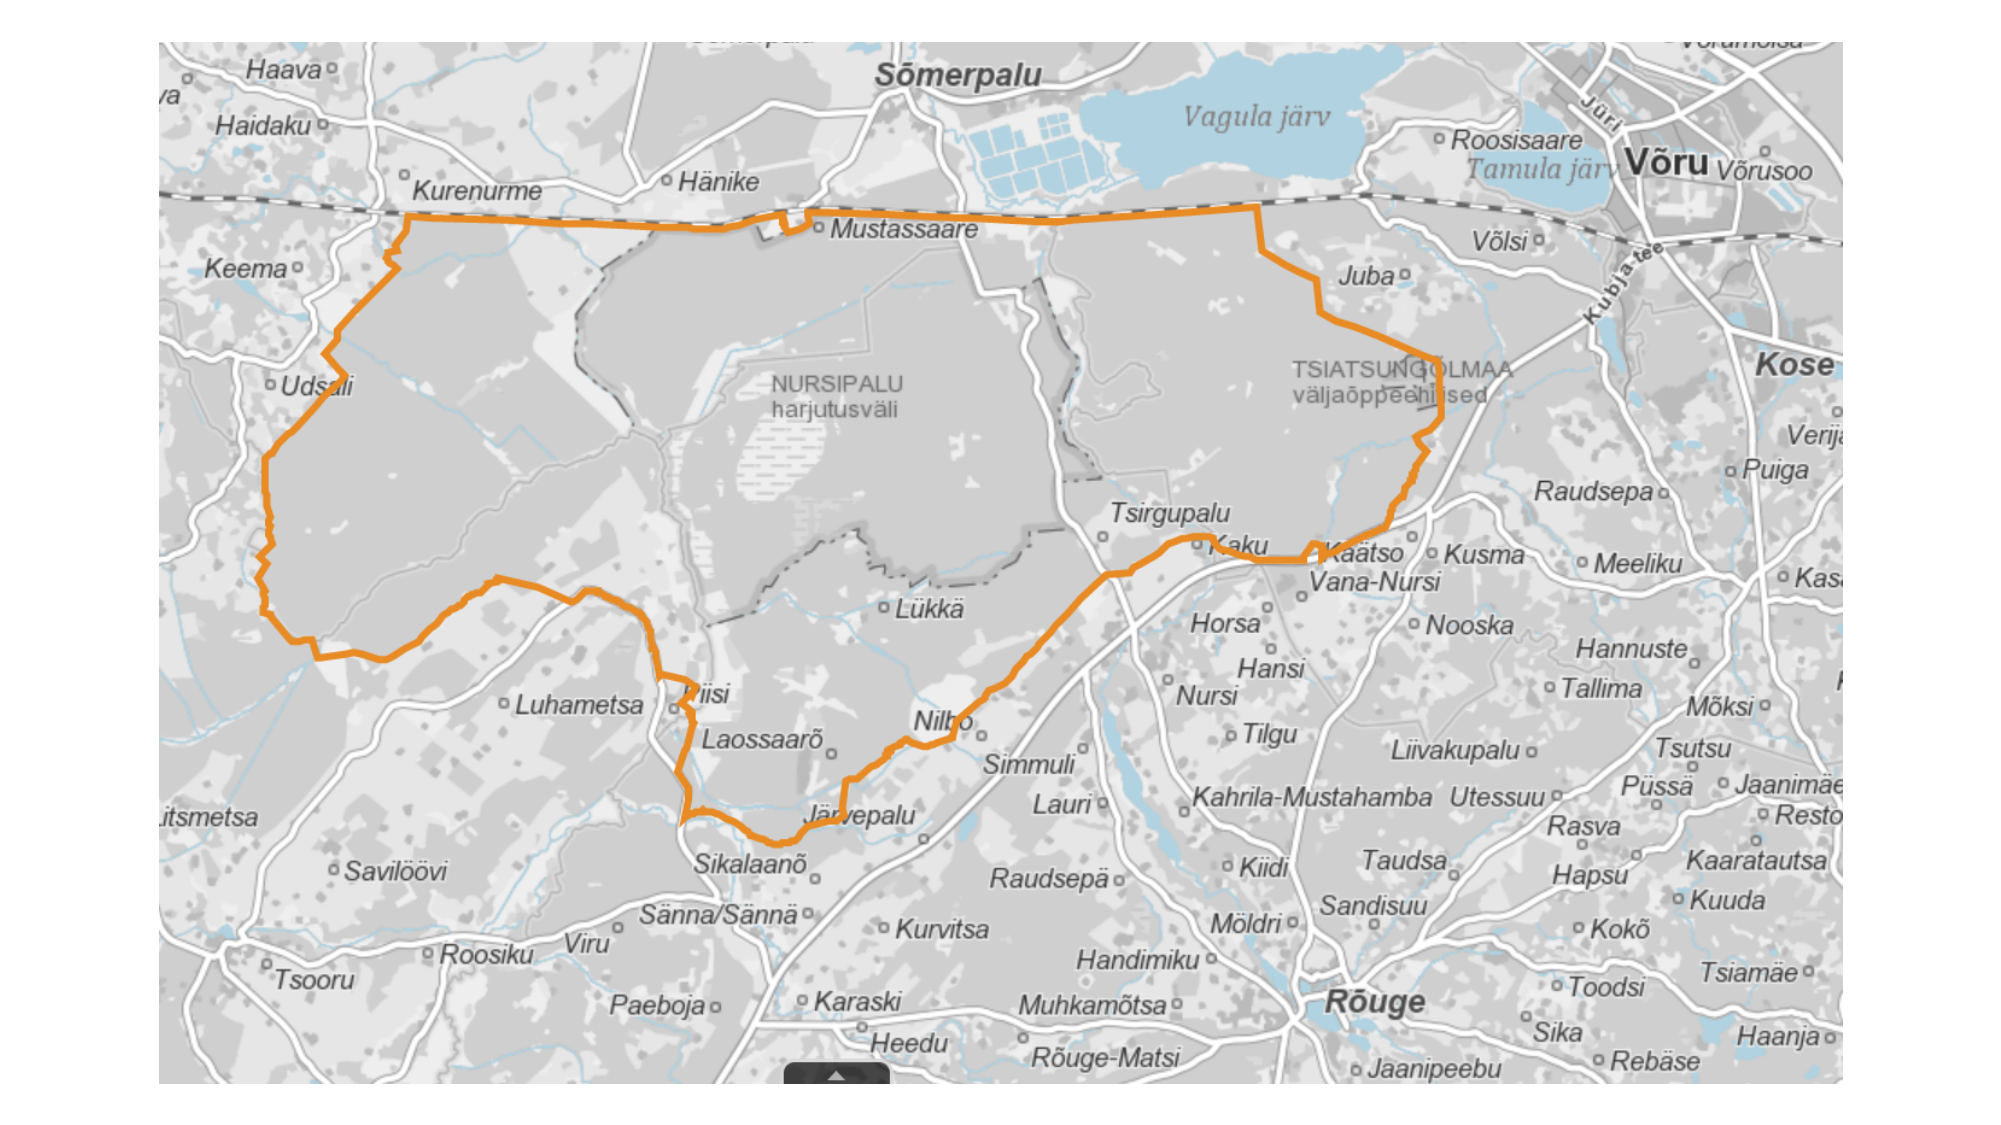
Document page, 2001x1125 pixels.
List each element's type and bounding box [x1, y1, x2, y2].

picture [159, 42, 1843, 1084]
